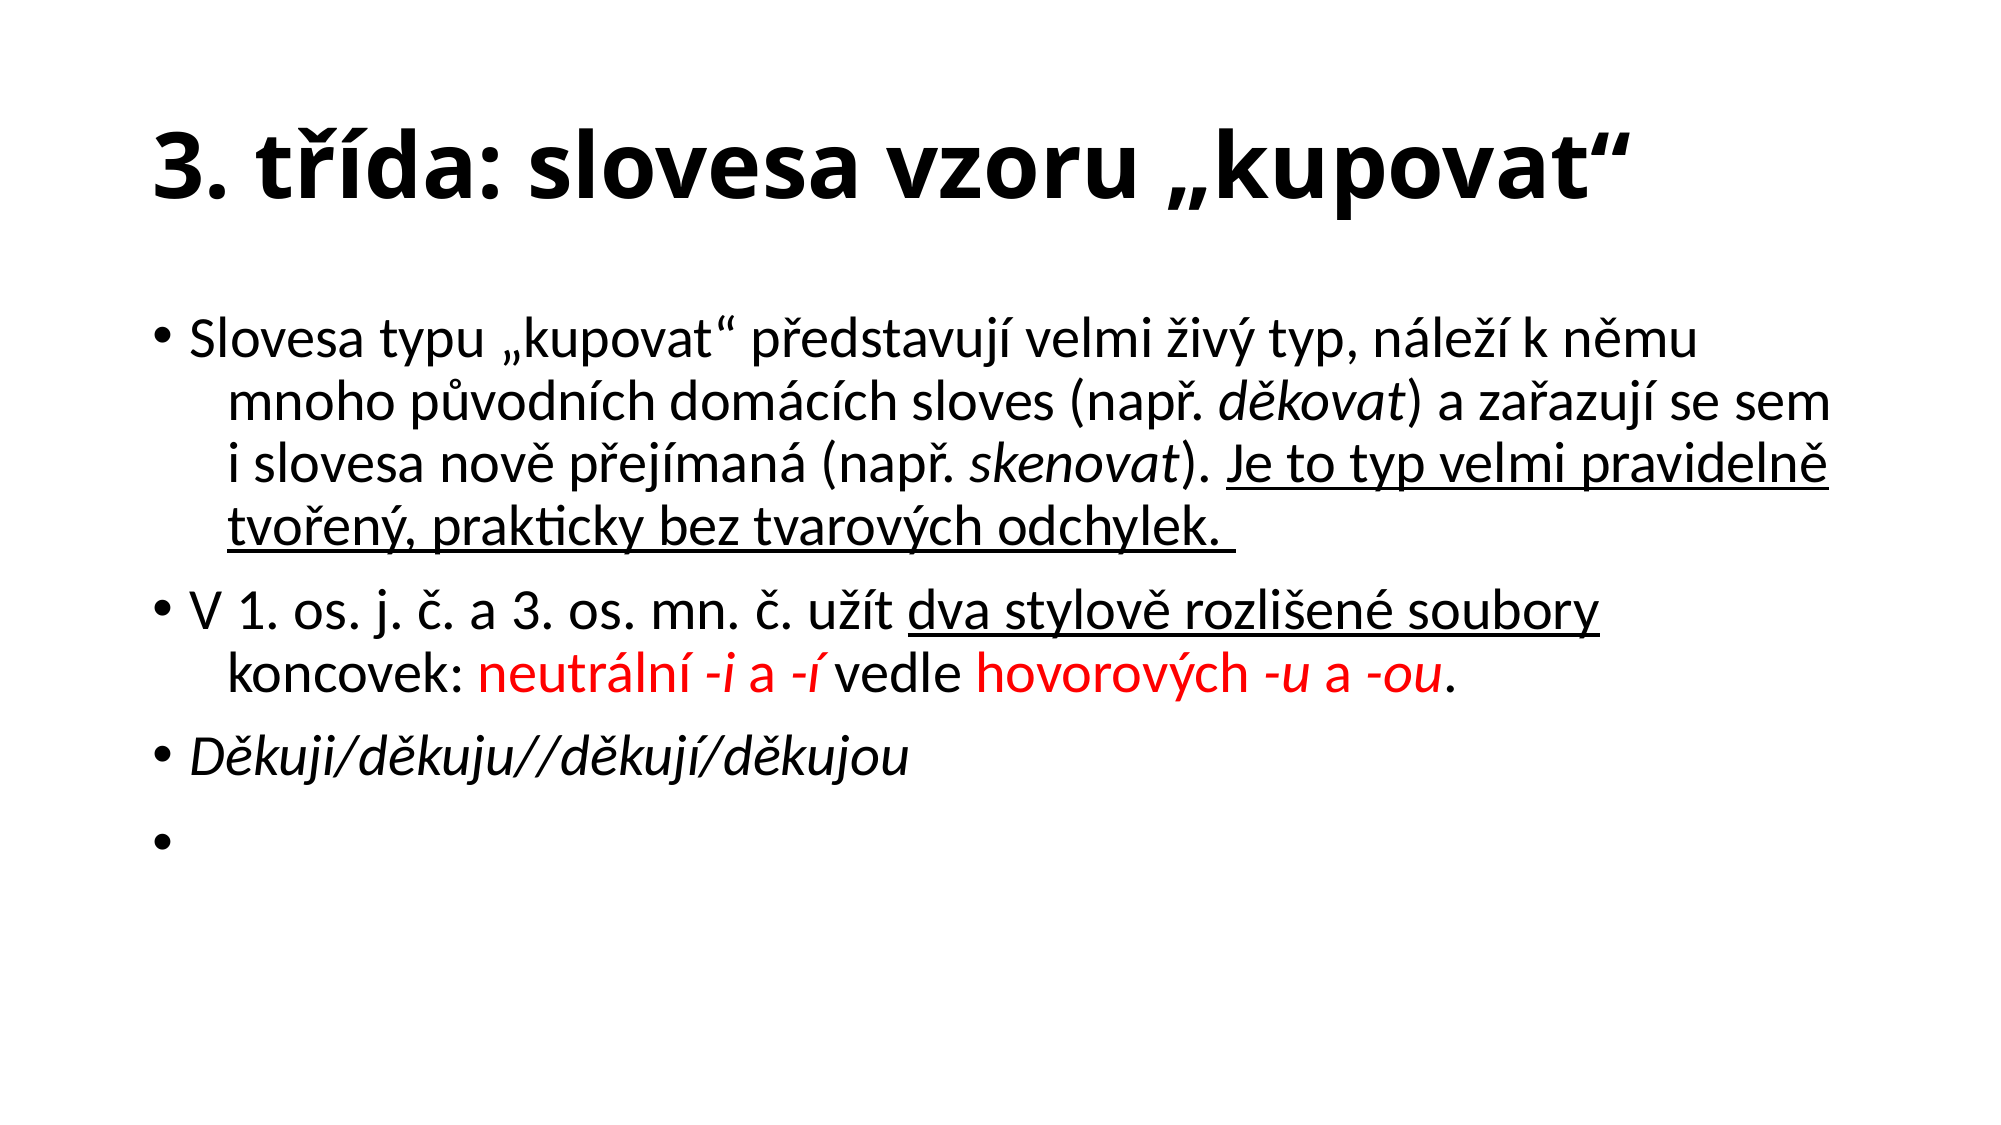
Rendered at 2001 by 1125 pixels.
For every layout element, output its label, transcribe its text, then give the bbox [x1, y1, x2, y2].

title 3. třída: slovesa vzoru „kupovat“ [137, 59, 1863, 278]
list Slovesa typu „kupovat“ představují velmi živý typ, náleží k němu mnoho původních domácích sloves (např. děkovat) a zařazují se sem i slovesa nově přejímaná (např. skenovat). Je to typ velmi pravidelně tvořený, prakticky bez tvarových odchylek. V 1. os. j. č. a 3. os. mn. č. užít dva stylově rozlišené soubory koncovek: neutrální -i a -í vedle hovorových -u a -ou. Děkuji/děkuju//děkují/děkujou [137, 299, 1863, 1014]
